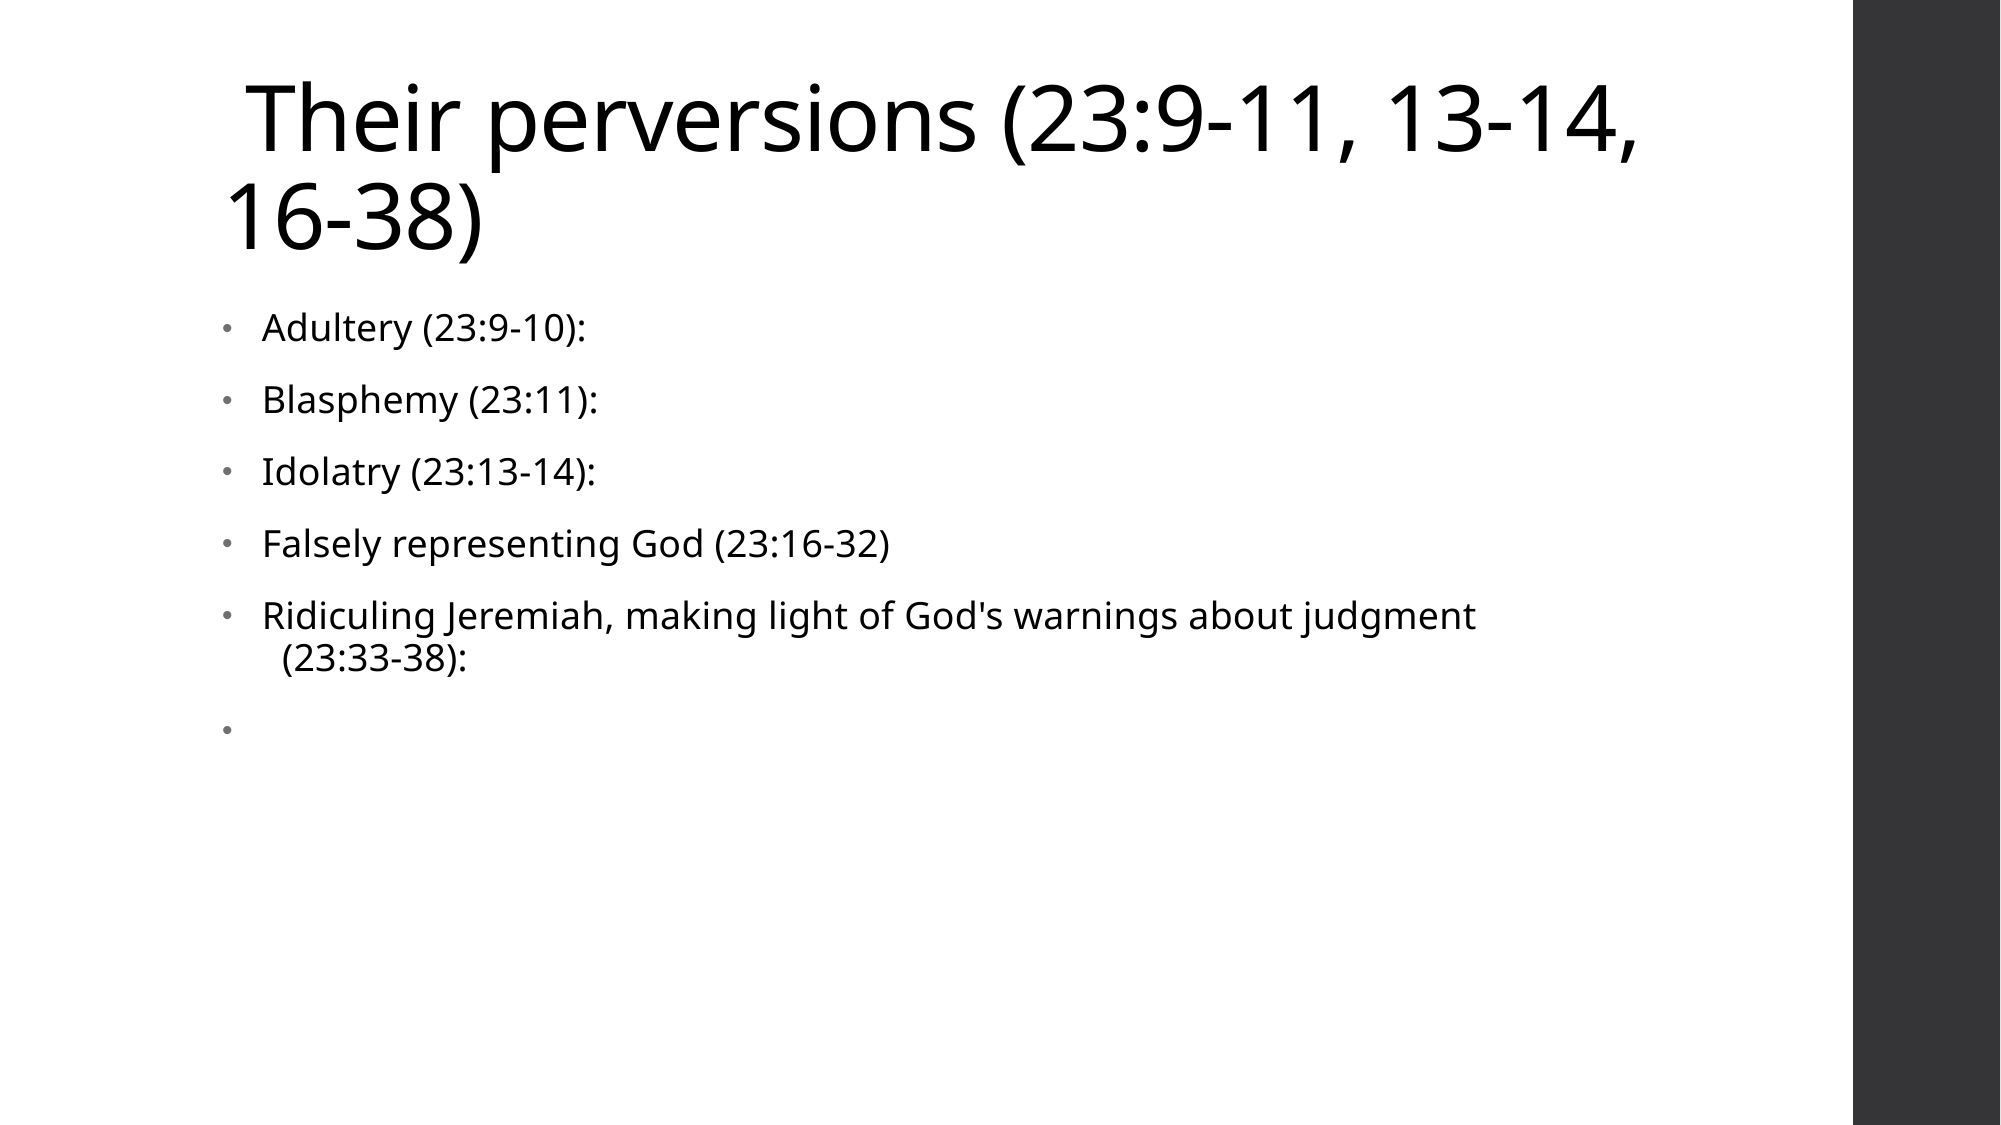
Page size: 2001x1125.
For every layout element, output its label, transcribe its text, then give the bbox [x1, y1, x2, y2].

title Their perversions (23:9-11, 13-14, 16-38) [206, 60, 1797, 278]
list Adultery (23:9-10): Blasphemy (23:11): Idolatry (23:13-14): Falsely representing God (23:16-32) Ridiculing Jeremiah, making light of God's warnings about judgment (23:33-38): [206, 299, 1617, 1014]
